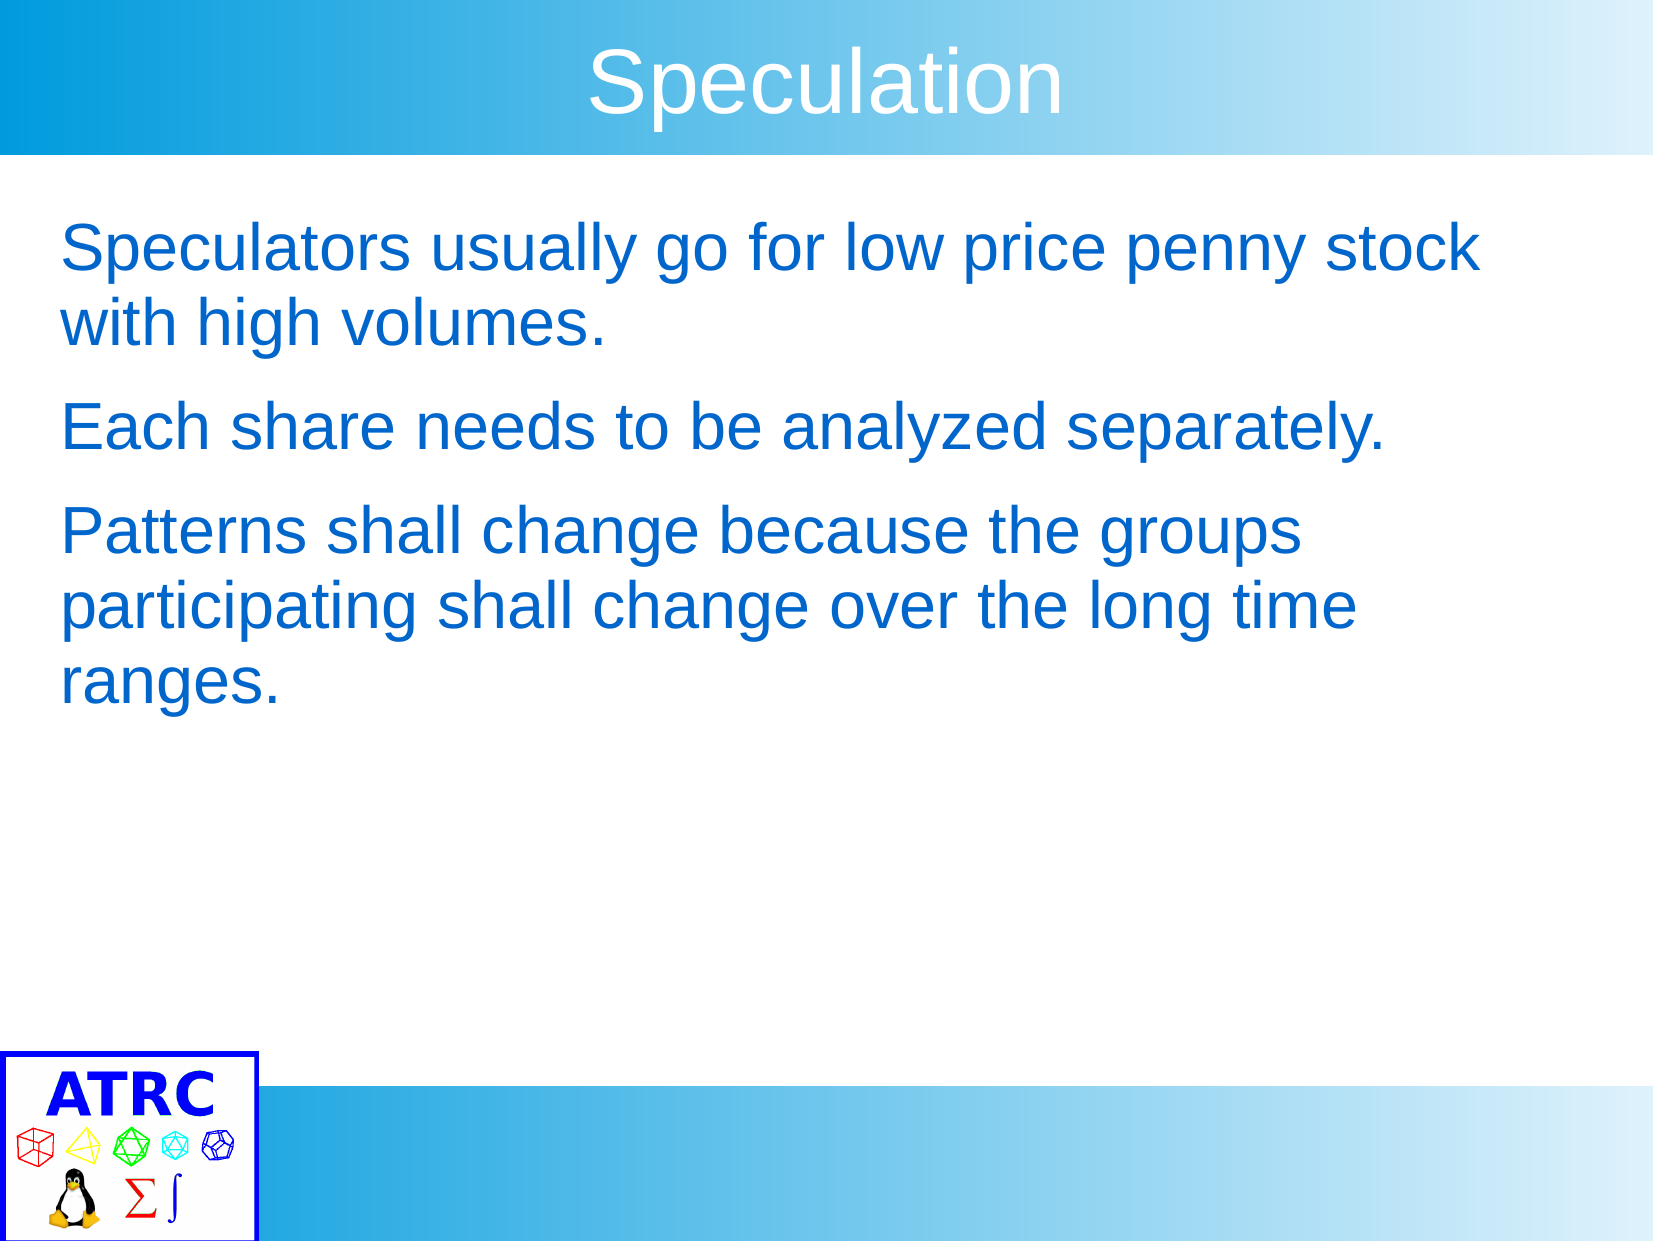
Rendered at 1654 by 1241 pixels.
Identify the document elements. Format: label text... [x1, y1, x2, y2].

list Speculators usually go for low price penny stock with high volumes. Each share needs to be analyzed separately. Patterns shall change because the groups participating shall change over the long time ranges. [60, 210, 1549, 930]
picture [0, 1051, 259, 1241]
title Speculation [82, 30, 1571, 135]
